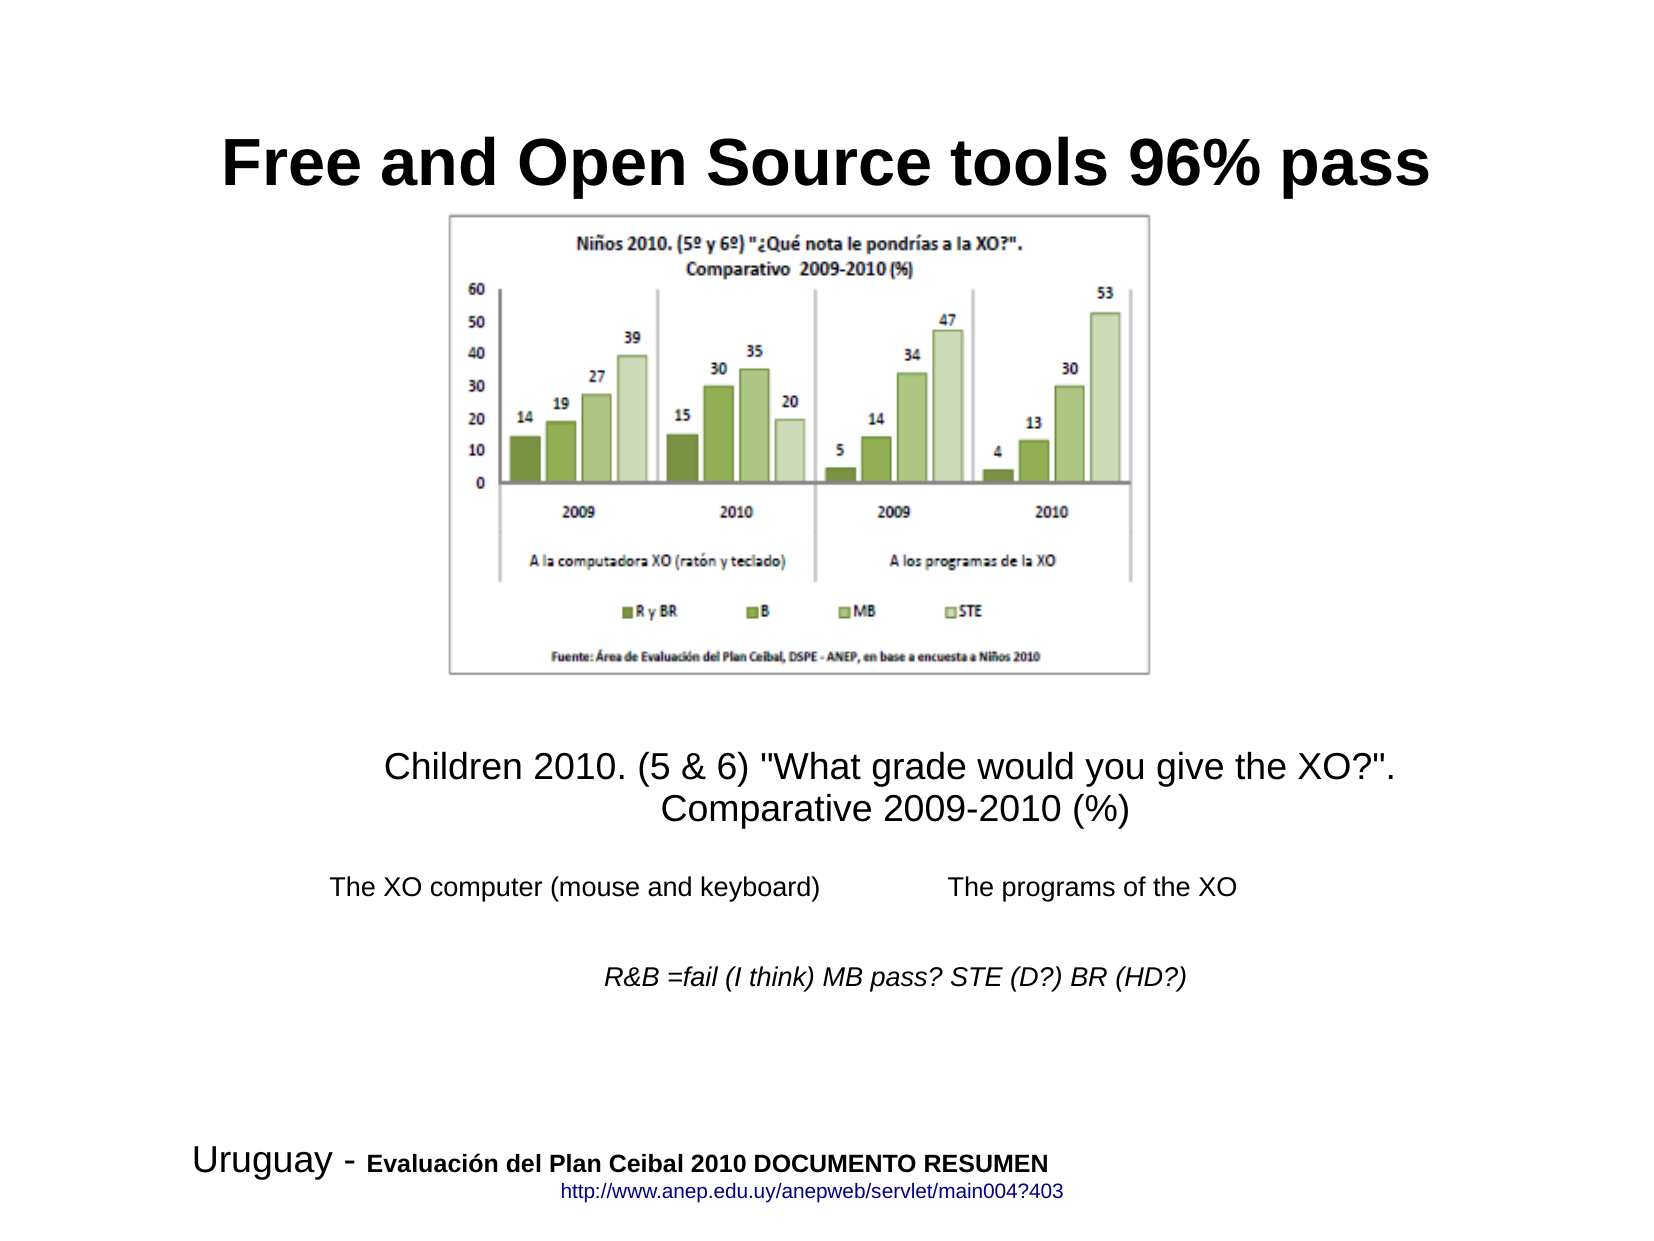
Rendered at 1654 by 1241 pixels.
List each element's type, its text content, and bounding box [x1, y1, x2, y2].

picture [442, 207, 1168, 680]
text_box Children 2010. (5 & 6) "What grade would you give the XO?". Comparative 2009-2010 (%) The XO computer (mouse and keyboard) The programs of the XO R&B =fail (I think) MB pass? STE (D?) BR (HD?) [314, 738, 1477, 1000]
text_box Uruguay - Evaluación del Plan Ceibal 2010 DOCUMENTO RESUMEN http://www.anep.edu.uy/anepweb/servlet/main004?403 [177, 1130, 1447, 1211]
text_box Free and Open Source tools 96% pass [206, 117, 1506, 207]
